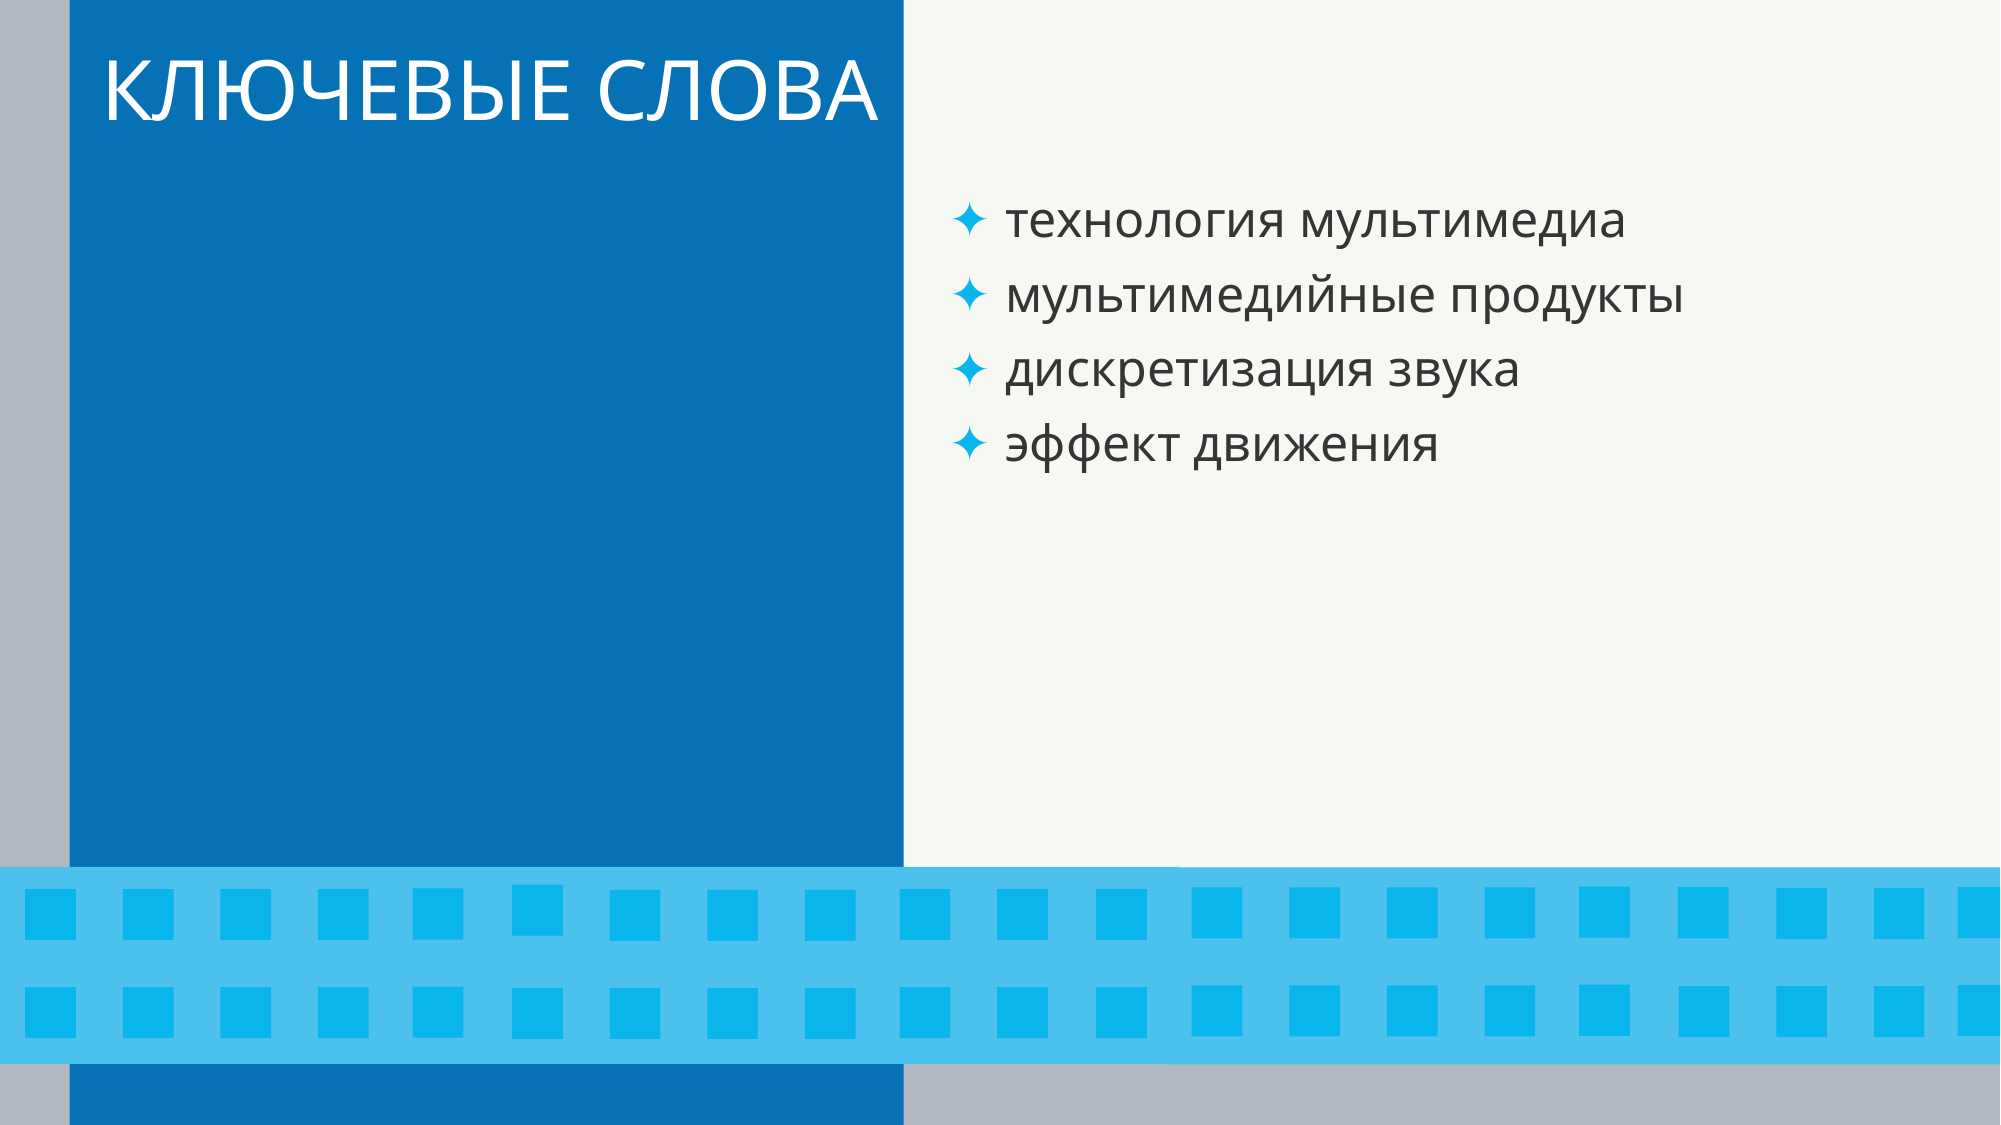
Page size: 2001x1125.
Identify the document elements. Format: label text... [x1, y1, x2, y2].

title КЛЮЧЕВЫЕ СЛОВА [86, 0, 904, 147]
subtitle технология мультимедиа мультимедийные продукты дискретизация звука эффект движения [933, 186, 1931, 806]
